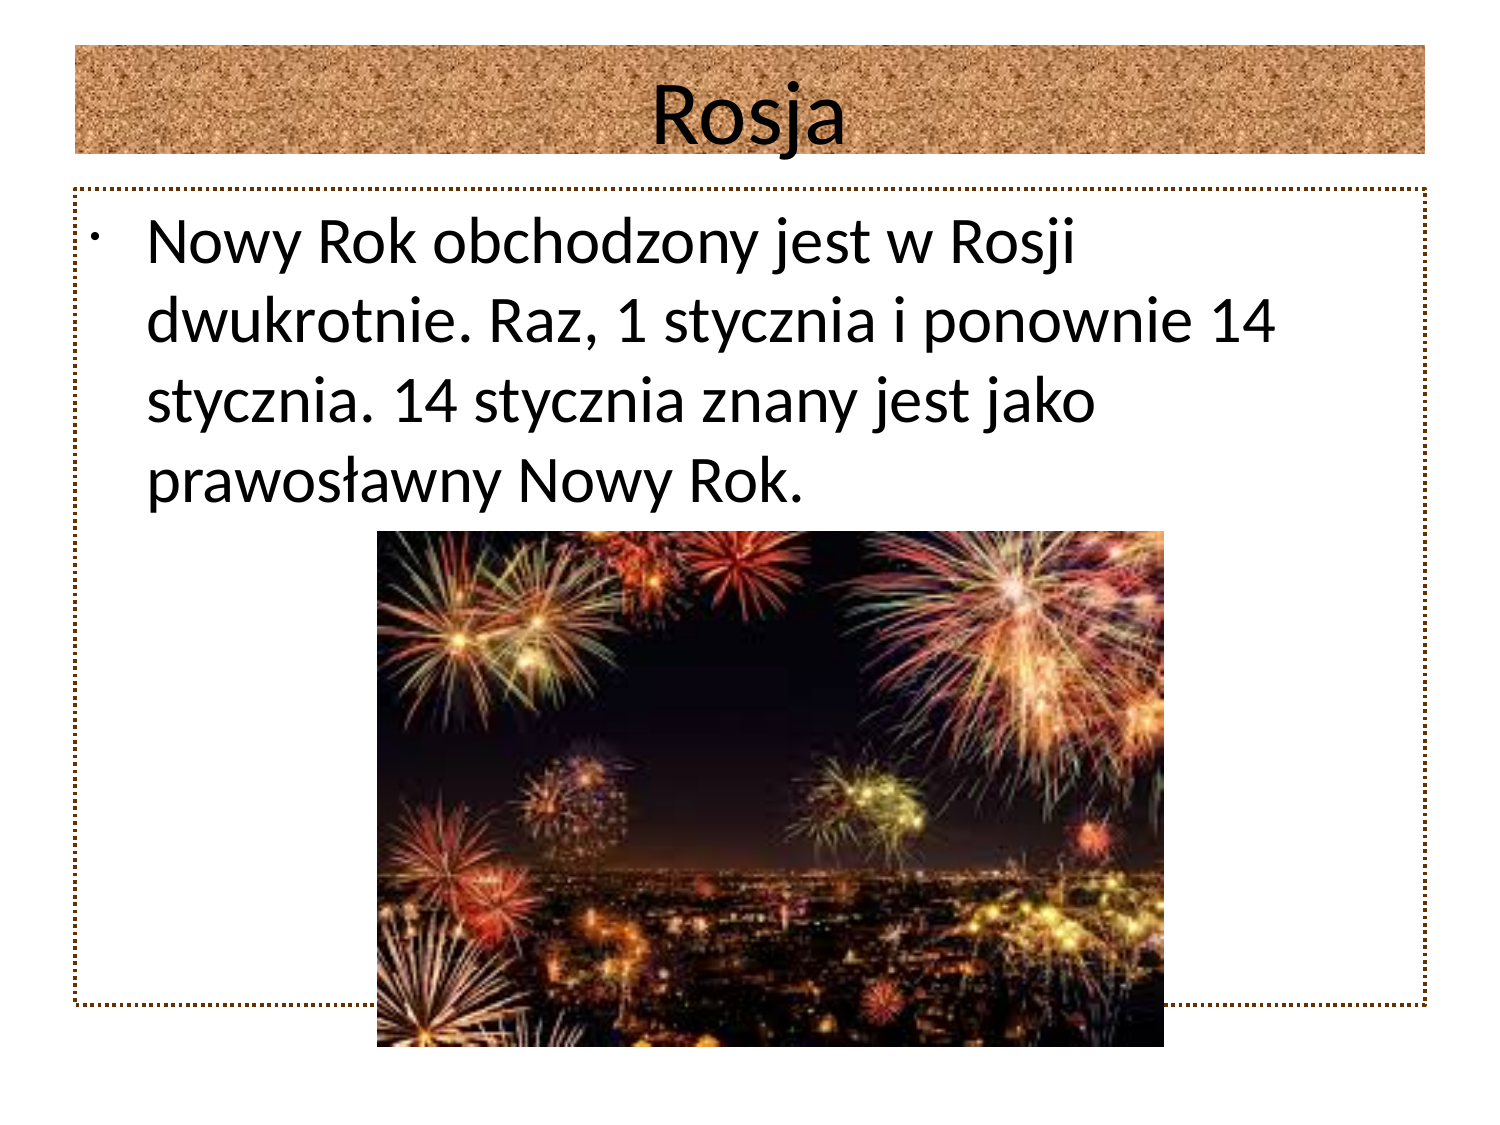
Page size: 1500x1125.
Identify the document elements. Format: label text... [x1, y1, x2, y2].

picture [377, 531, 1164, 1048]
list Nowy Rok obchodzony jest w Rosji dwukrotnie. Raz, 1 stycznia i ponownie 14 stycznia. 14 stycznia znany jest jako prawosławny Nowy Rok. [75, 188, 1425, 1005]
title Rosja [75, 45, 1425, 154]
